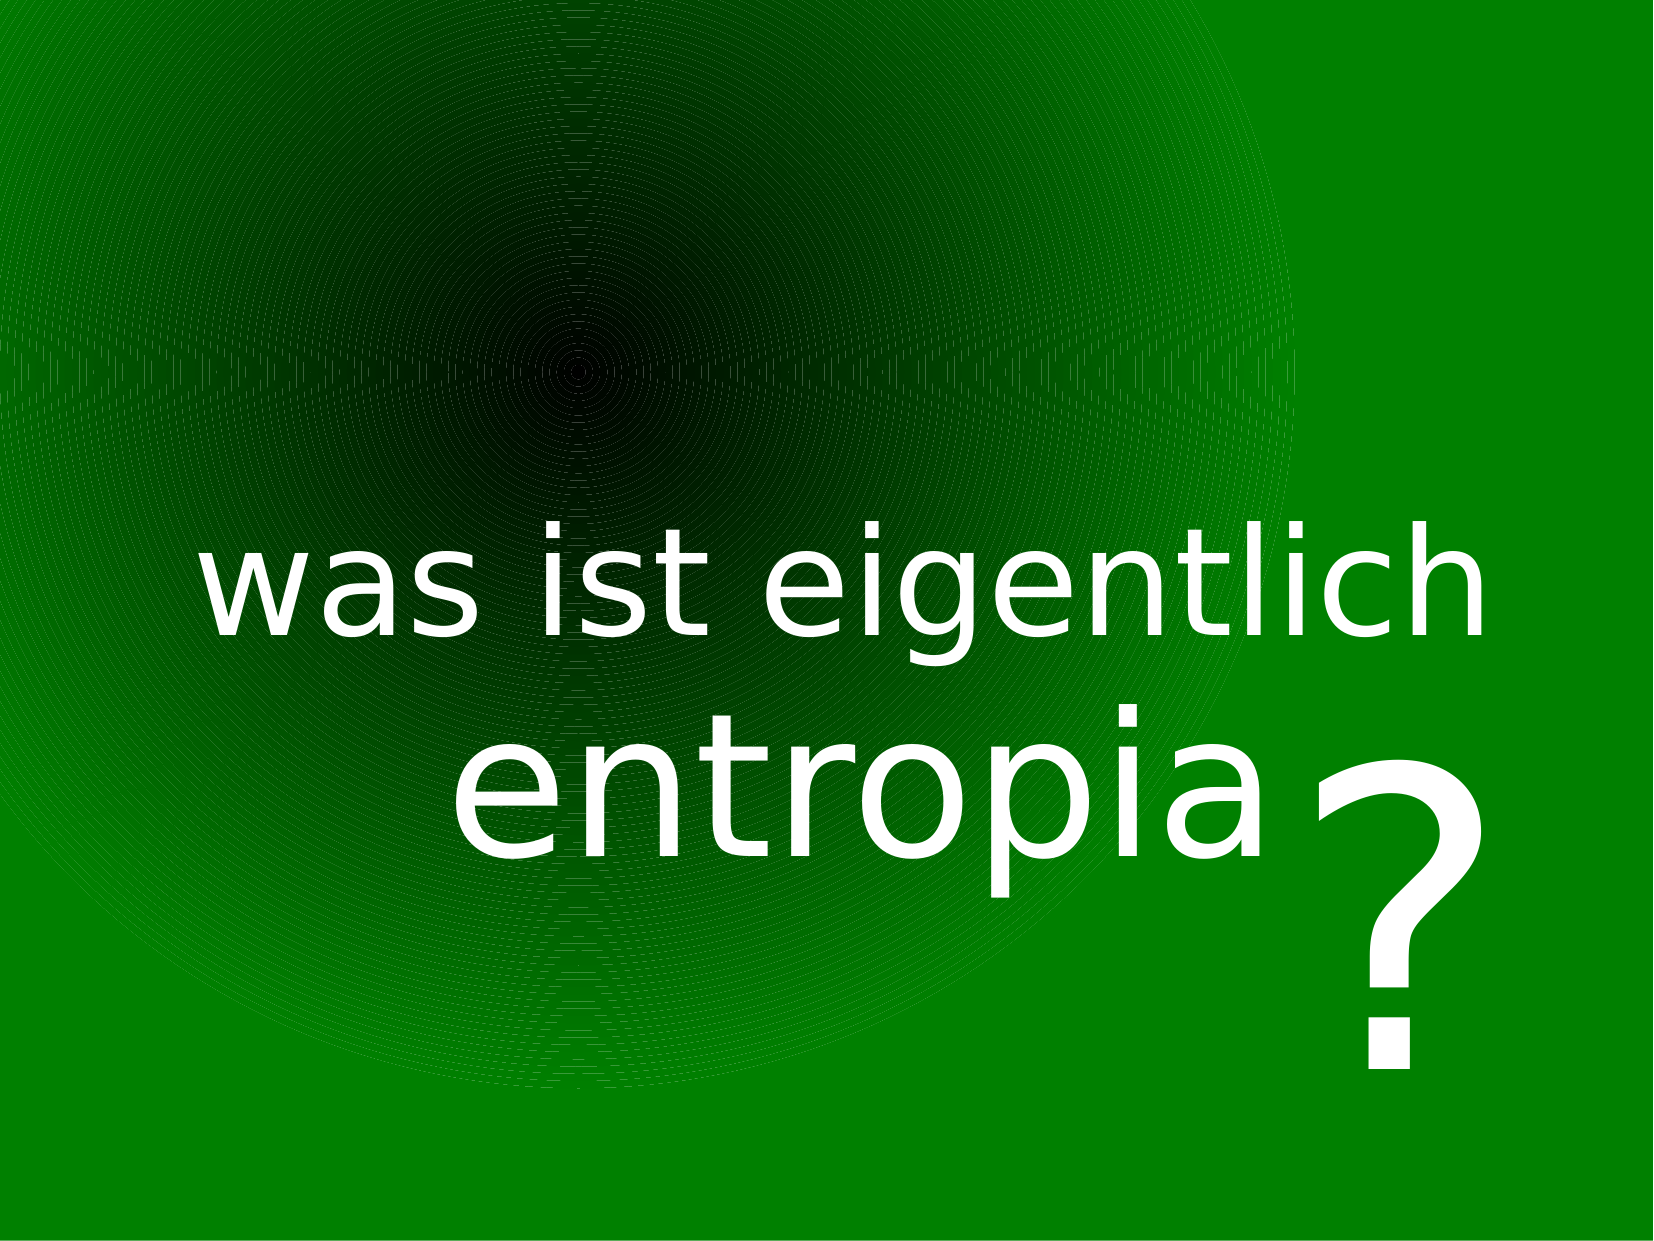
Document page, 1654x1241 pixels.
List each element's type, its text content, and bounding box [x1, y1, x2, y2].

text_box ? [1275, 675, 1613, 1175]
subtitle was ist eigentlich entropia [82, 290, 1571, 1109]
